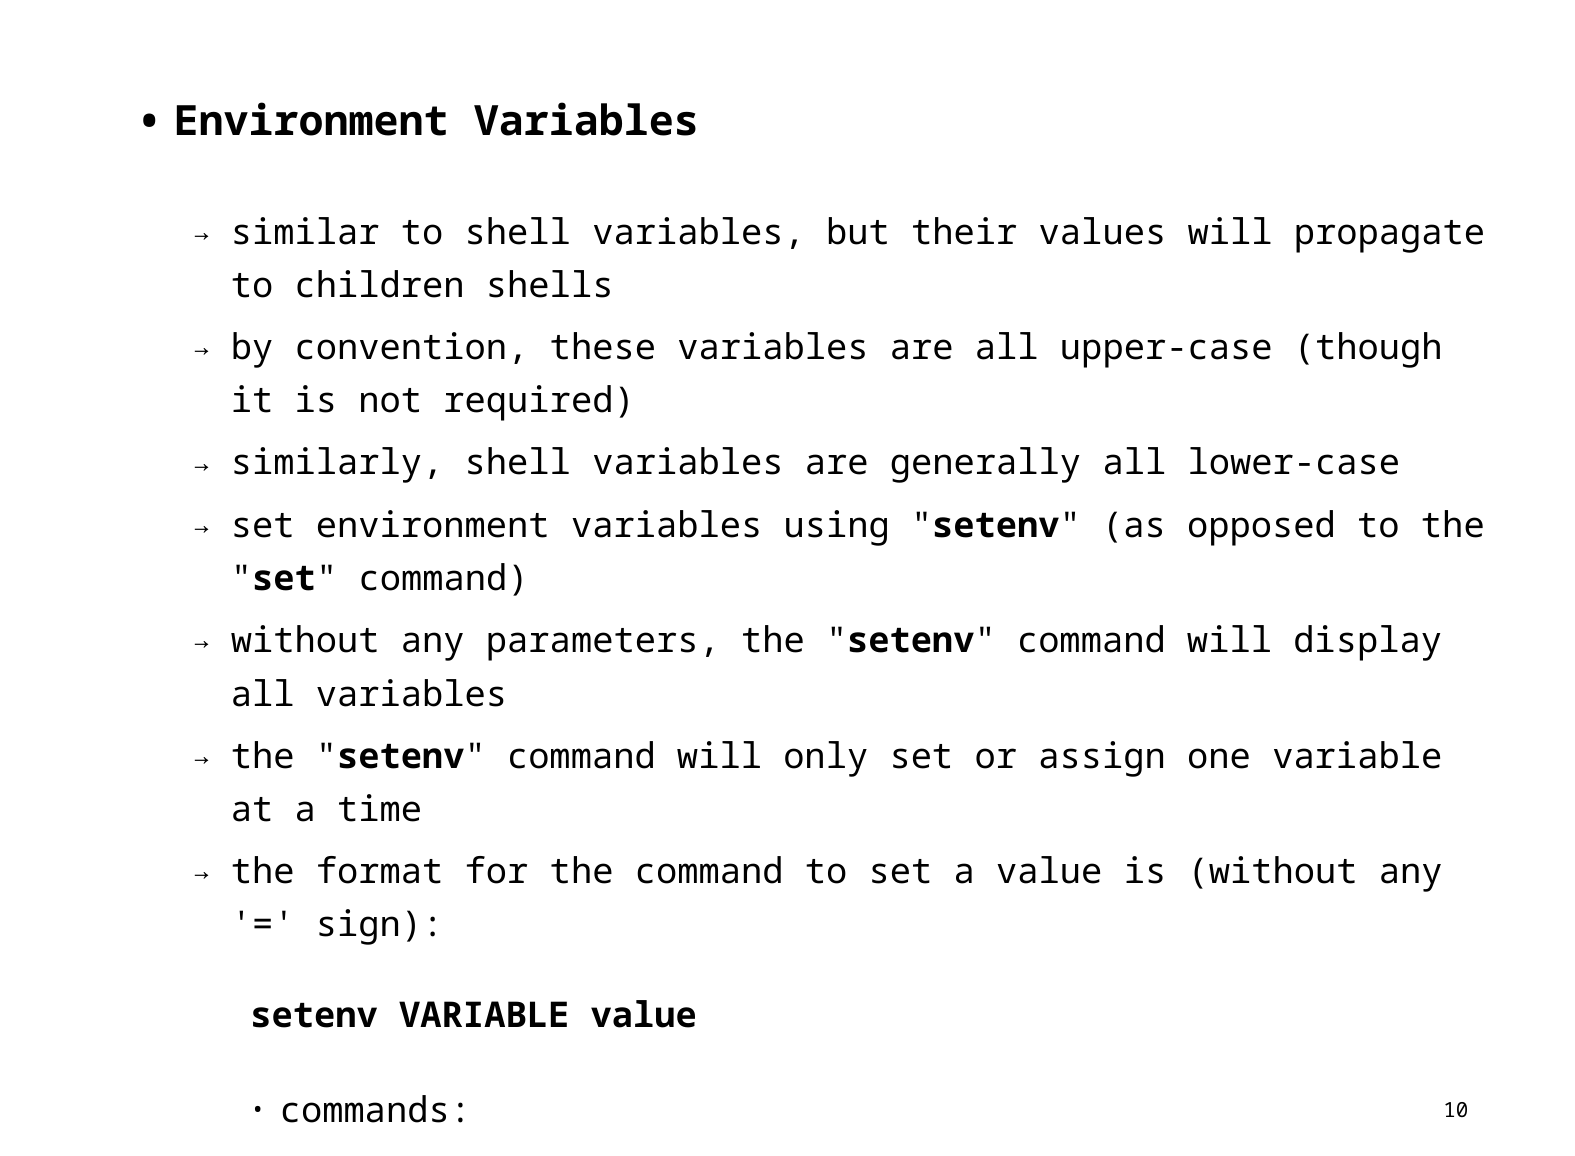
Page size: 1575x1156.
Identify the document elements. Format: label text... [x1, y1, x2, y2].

list Environment Variables similar to shell variables, but their values will propagate to children shells by convention, these variables are all upper-case (though it is not required) similarly, shell variables are generally all lower-case set environment variables using "setenv" (as opposed to the "set" command) without any parameters, the "setenv" command will display all variables the "setenv" command will only set or assign one variable at a time the format for the command to set a value is (without any '=' sign): setenv VARIABLE value commands: setenv MY_NAME Elvis echo $MY_NAME echo $path echo $PATH echo $HOME setenv [118, 77, 1513, 1091]
